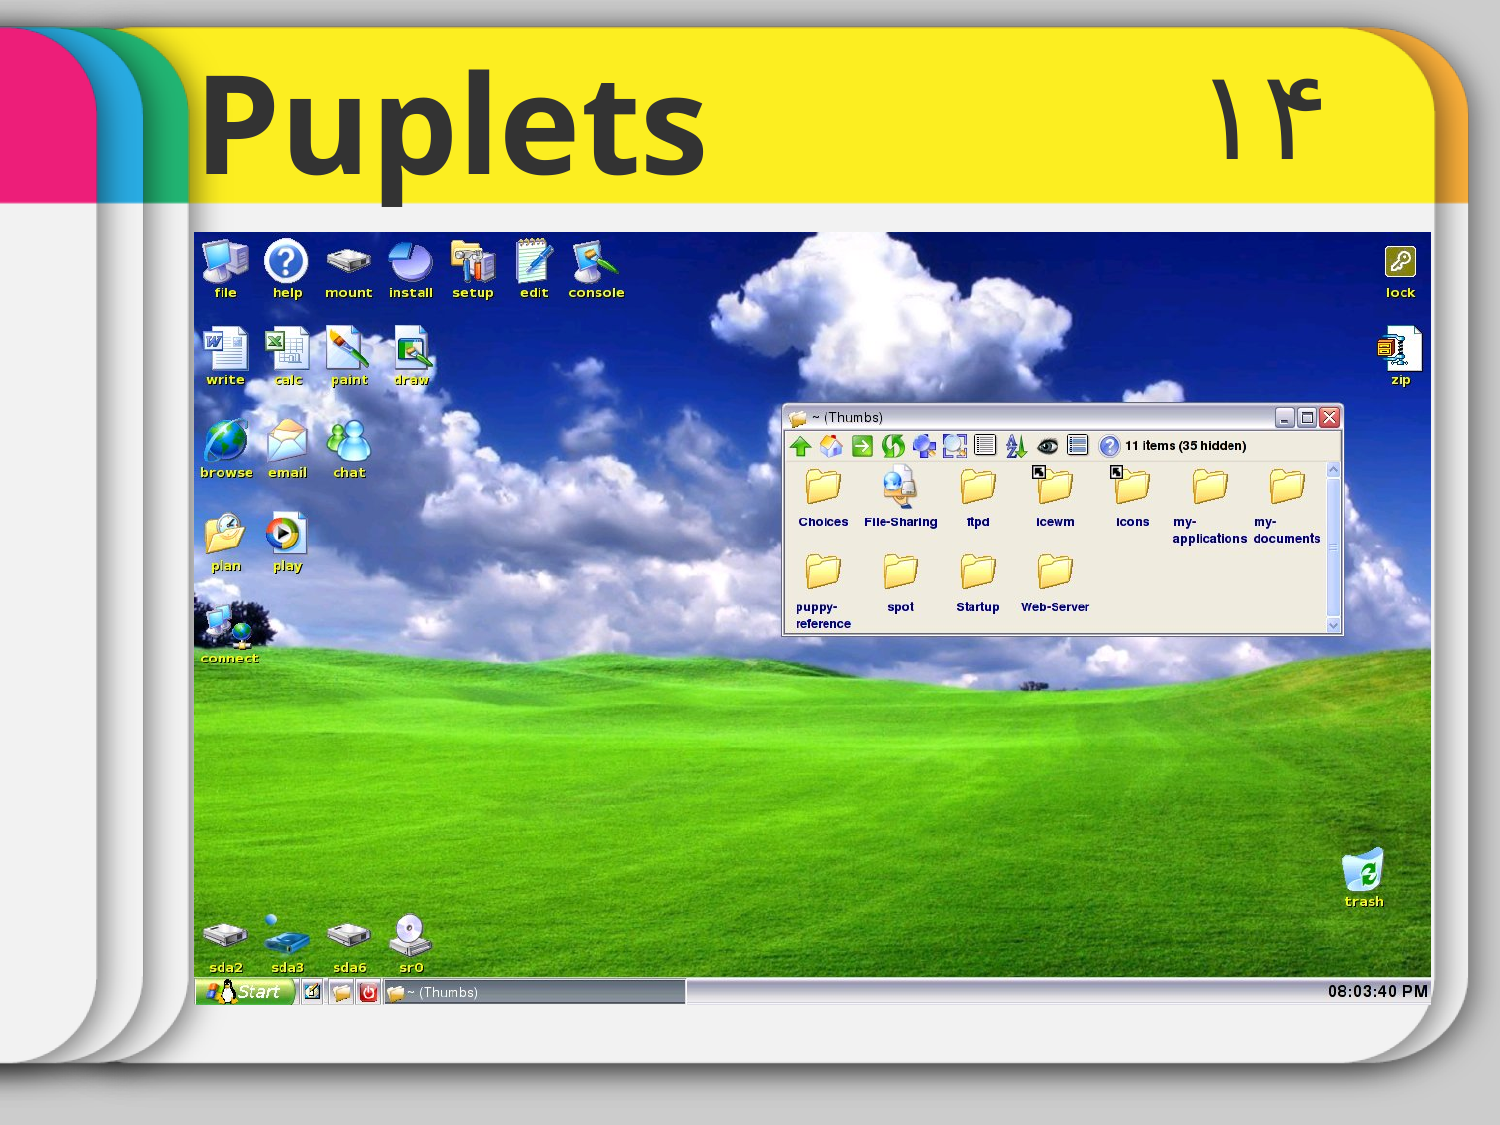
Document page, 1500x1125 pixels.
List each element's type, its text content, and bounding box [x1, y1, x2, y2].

text_box Puplets [180, 29, 991, 210]
text_box ۱۴ [1174, 27, 1351, 193]
picture [0, 0, 1500, 1125]
